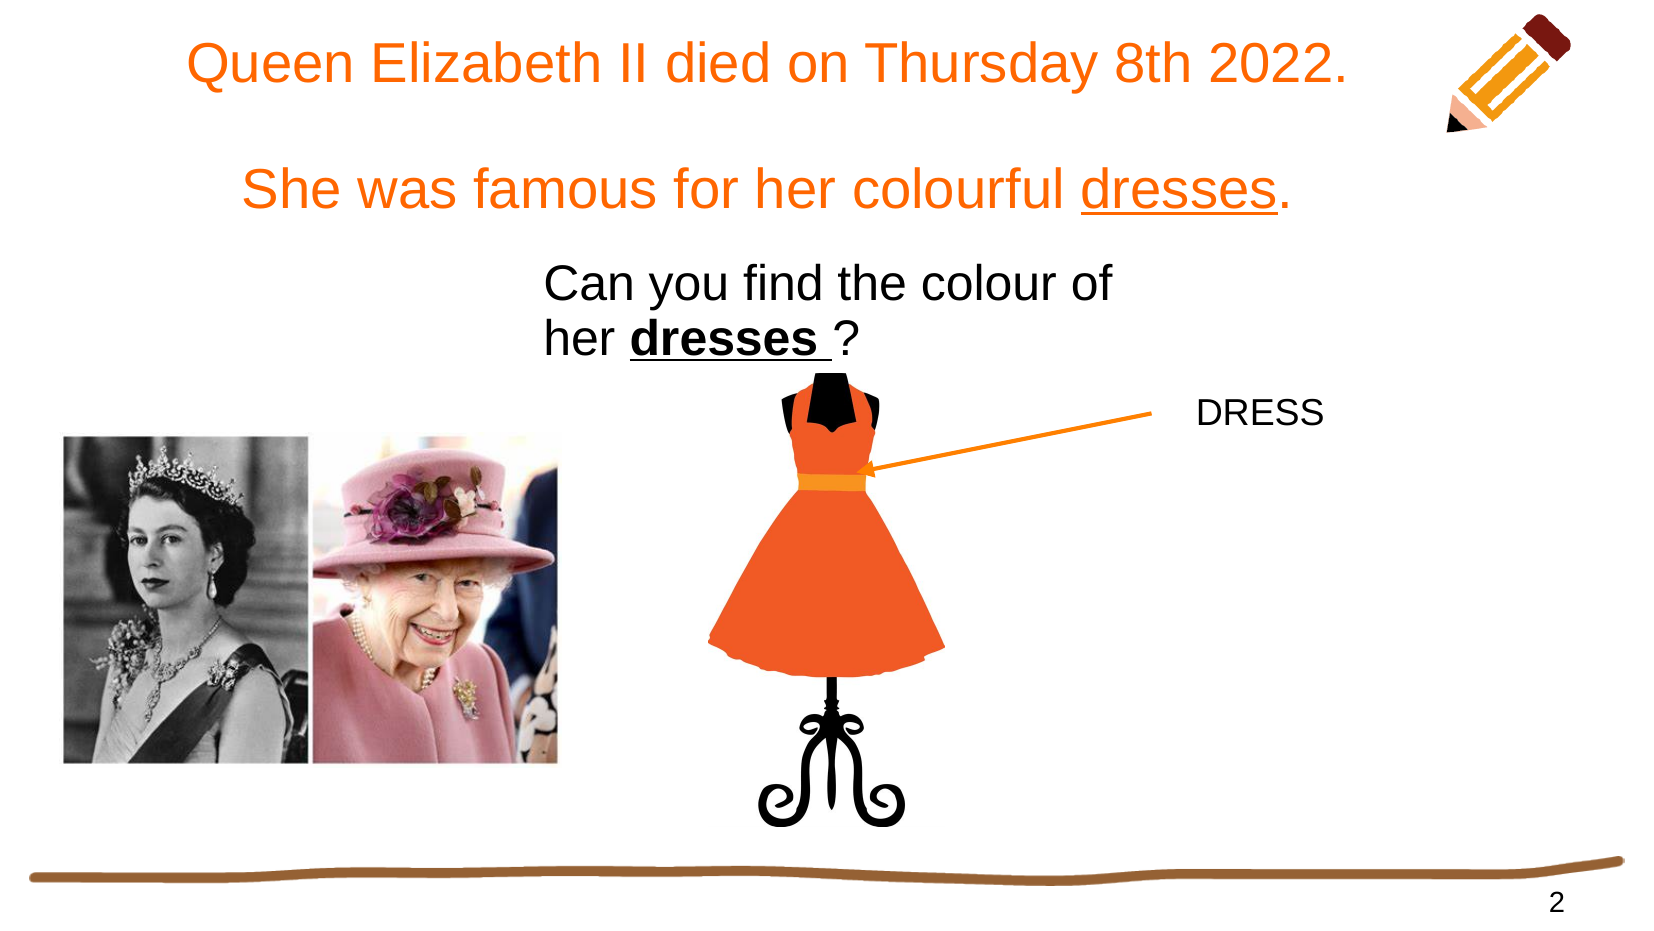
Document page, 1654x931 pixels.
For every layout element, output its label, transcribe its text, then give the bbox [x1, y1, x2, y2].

list Can you find the colour of her dresses ? [472, 177, 1193, 827]
picture [1446, 14, 1571, 133]
picture [708, 373, 945, 827]
title Queen Elizabeth II died on Thursday 8th 2022. She was famous for her colourful dresses. [88, 16, 1447, 237]
text_box DRESS [1181, 383, 1418, 441]
picture [29, 856, 1625, 886]
picture [59, 432, 562, 768]
